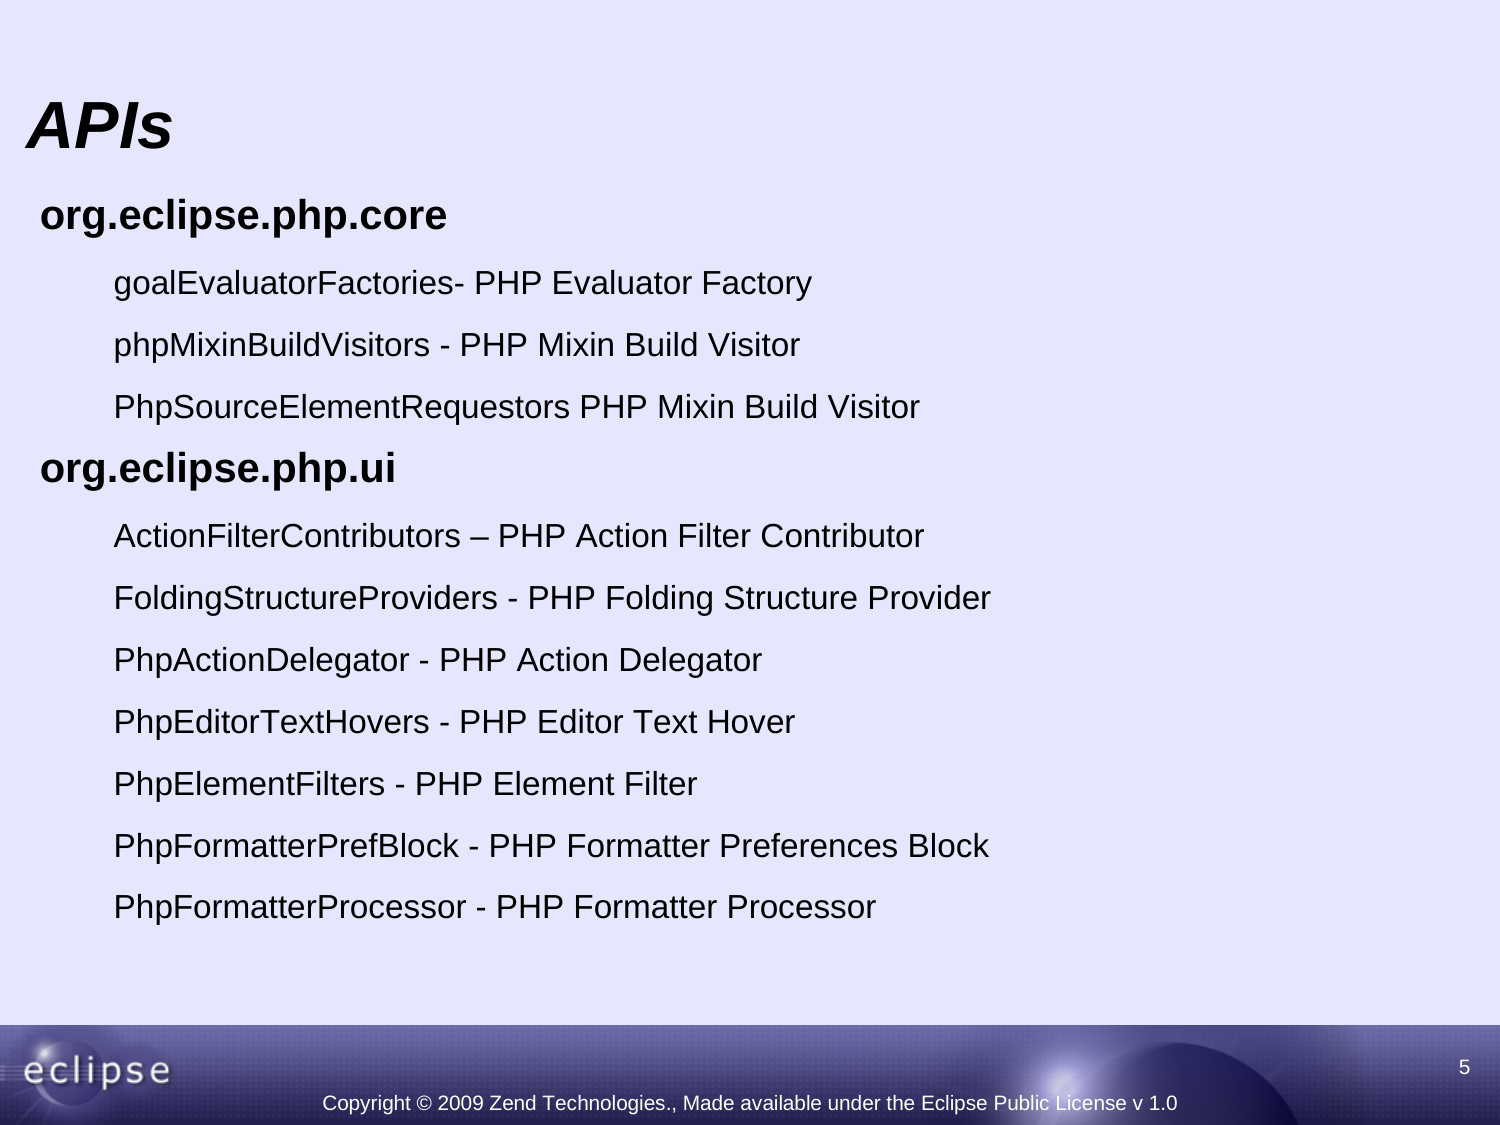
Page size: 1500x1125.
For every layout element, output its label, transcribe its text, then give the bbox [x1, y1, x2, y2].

list org.eclipse.php.core goalEvaluatorFactories- PHP Evaluator Factory phpMixinBuildVisitors - PHP Mixin Build Visitor PhpSourceElementRequestors PHP Mixin Build Visitor org.eclipse.php.ui ActionFilterContributors – PHP Action Filter Contributor FoldingStructureProviders - PHP Folding Structure Provider PhpActionDelegator - PHP Action Delegator PhpEditorTextHovers - PHP Editor Text Hover PhpElementFilters - PHP Element Filter PhpFormatterPrefBlock - PHP Formatter Preferences Block PhpFormatterProcessor - PHP Formatter Processor [37, 191, 1463, 1025]
title APIs [26, 84, 1474, 172]
picture [0, 1025, 1500, 1125]
